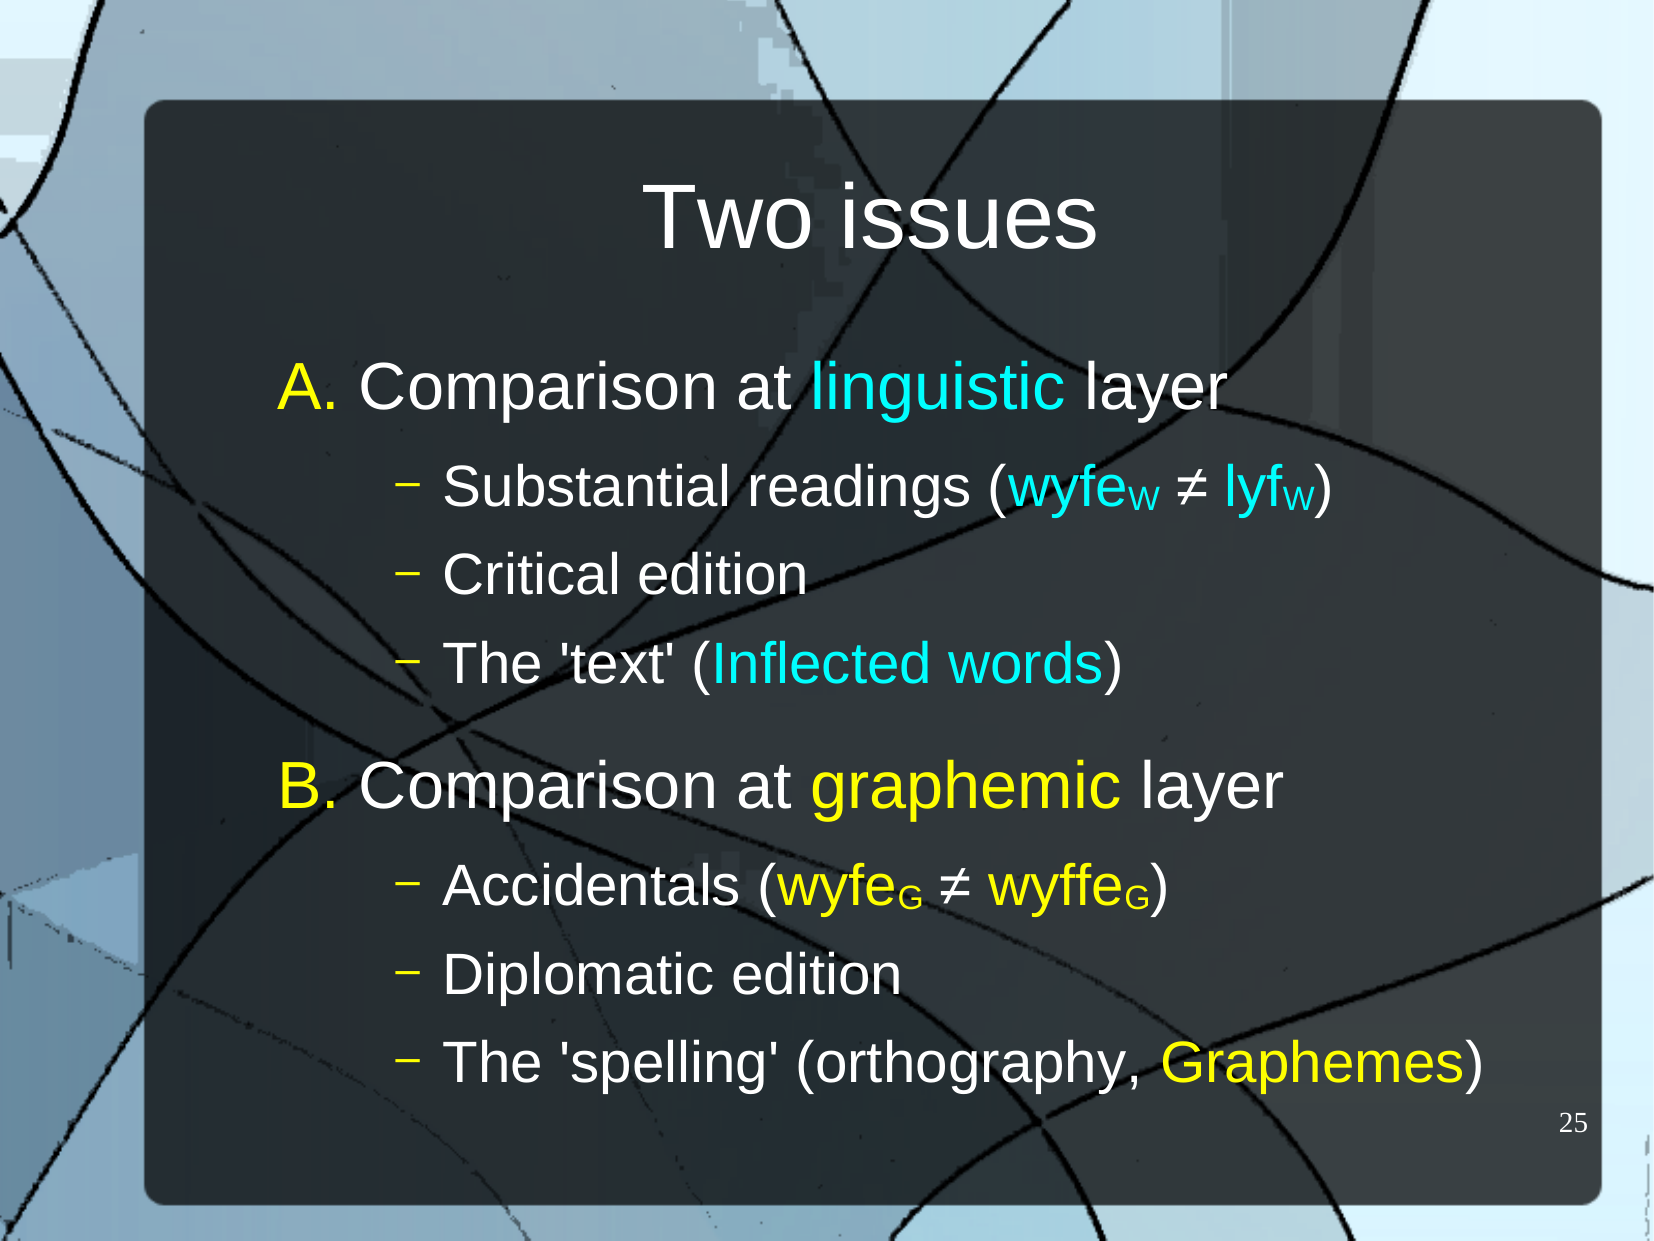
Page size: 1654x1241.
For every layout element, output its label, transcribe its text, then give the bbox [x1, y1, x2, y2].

picture [0, 0, 1654, 1241]
list A. Comparison at linguistic layer Substantial readings (wyfeW ≠ lyfW) Critical edition The 'text' (Inflected words) [206, 349, 1571, 716]
title Two issues [159, 108, 1583, 325]
list B. Comparison at graphemic layer Accidentals (wyfeG ≠ wyffeG) Diplomatic edition The 'spelling' (orthography, Graphemes) [206, 748, 1571, 1115]
